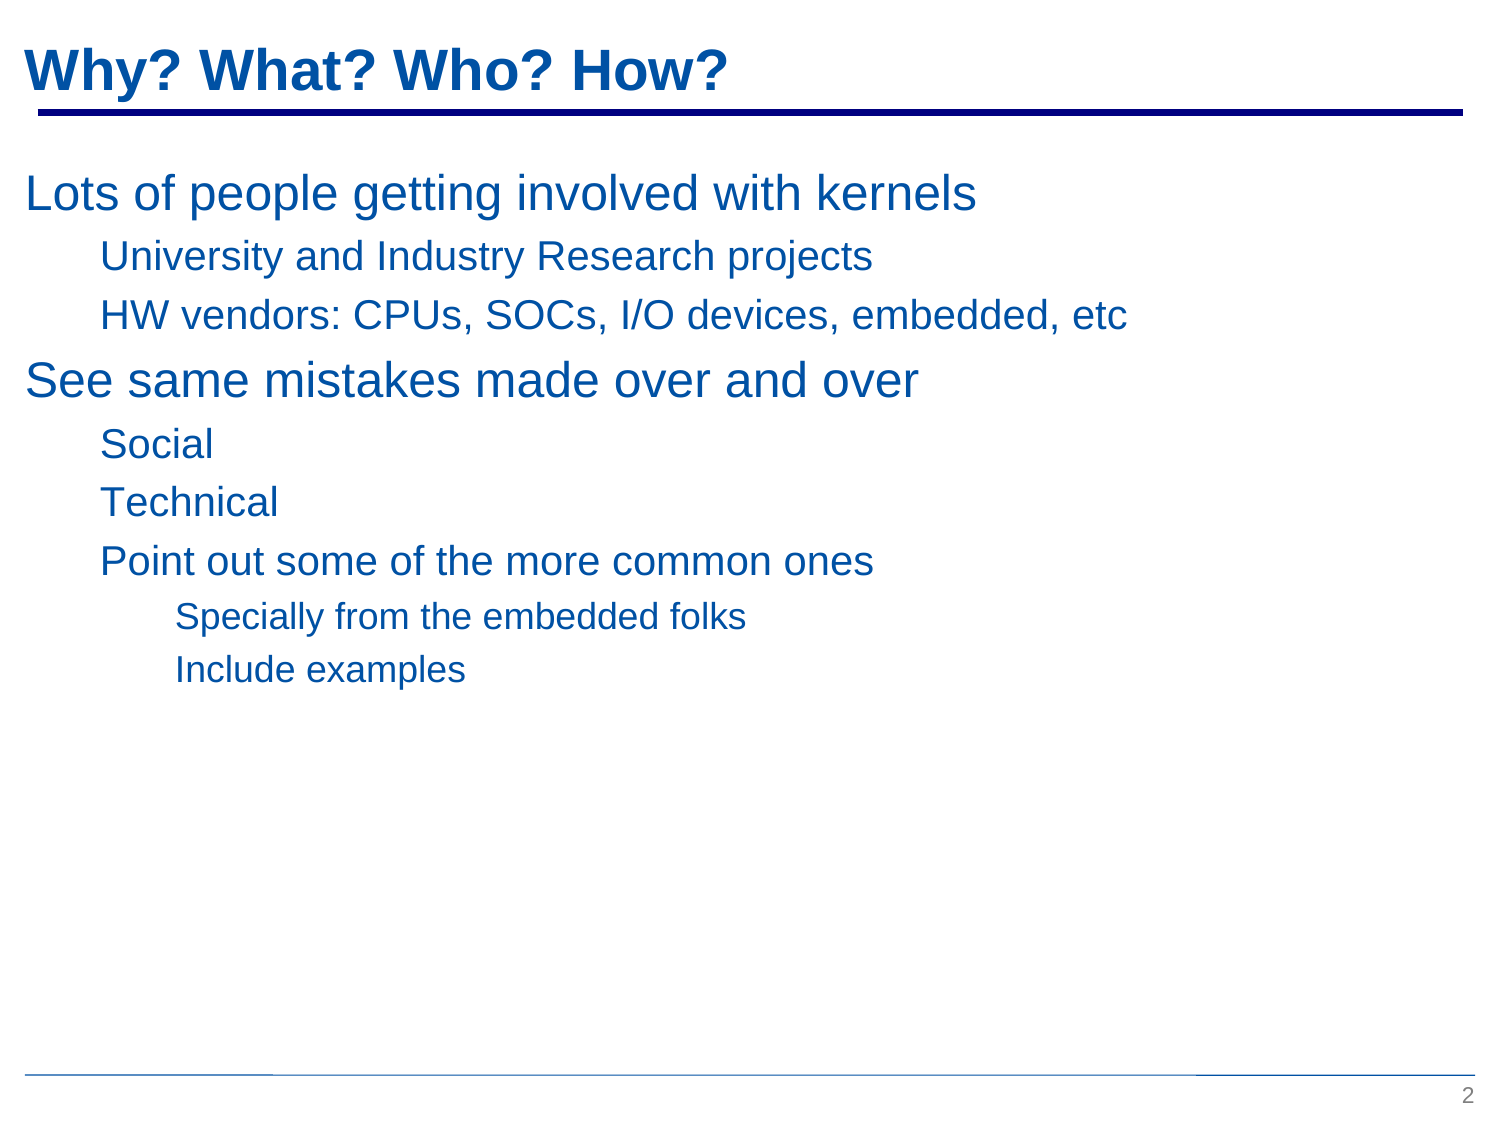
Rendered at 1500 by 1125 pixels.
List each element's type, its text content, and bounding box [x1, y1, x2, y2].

list Lots of people getting involved with kernels University and Industry Research projects HW vendors: CPUs, SOCs, I/O devices, embedded, etc See same mistakes made over and over Social Technical Point out some of the more common ones Specially from the embedded folks Include examples [24, 162, 1475, 1023]
title Why? What? Who? How? [24, 19, 1463, 118]
